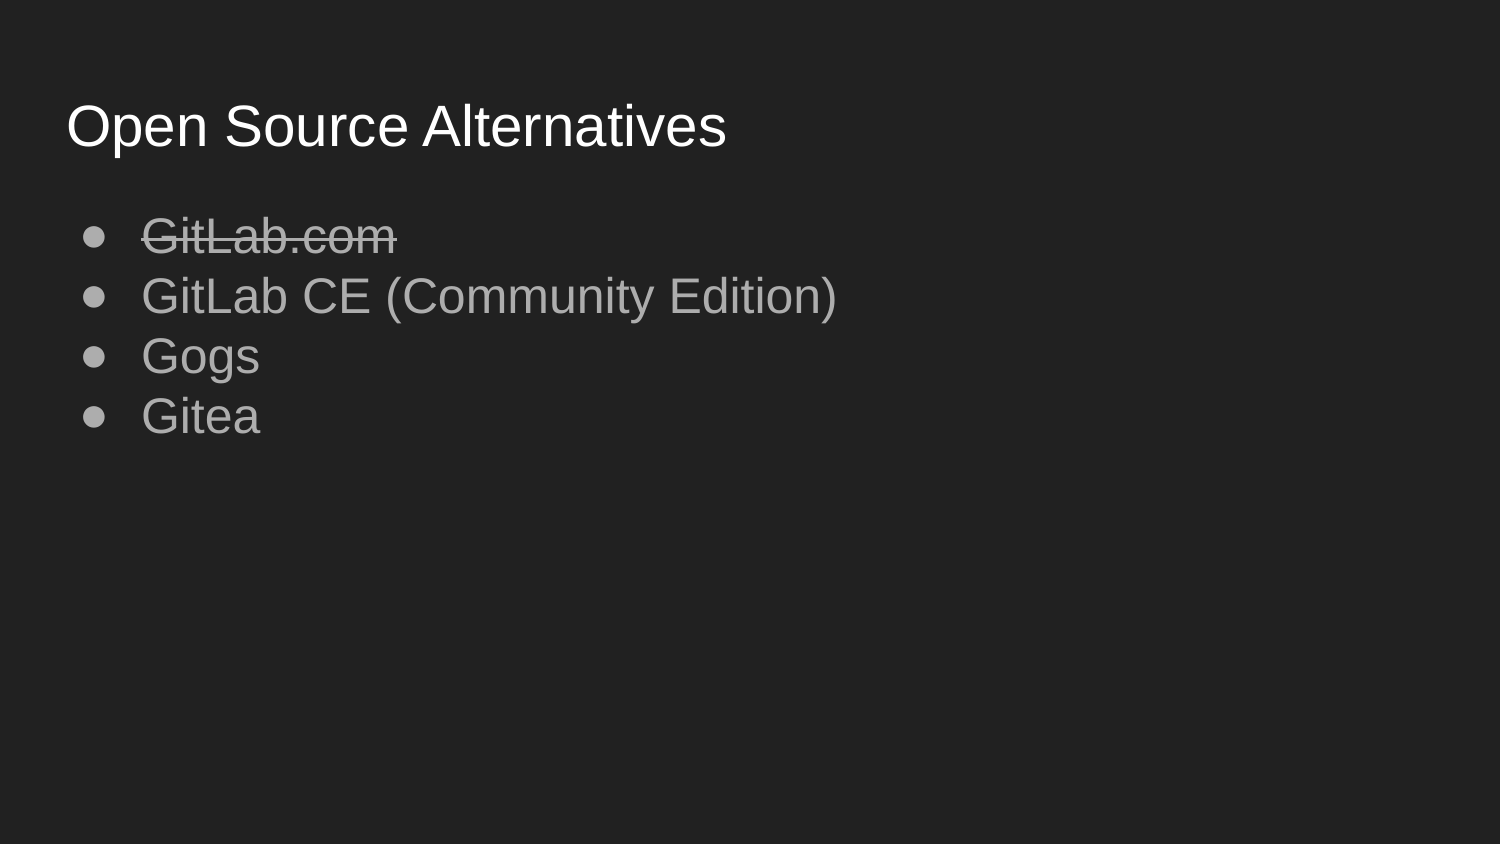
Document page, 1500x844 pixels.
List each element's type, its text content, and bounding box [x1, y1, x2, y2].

title Open Source Alternatives [51, 72, 1449, 167]
list GitLab.com GitLab CE (Community Edition) Gogs Gitea [51, 189, 1449, 750]
